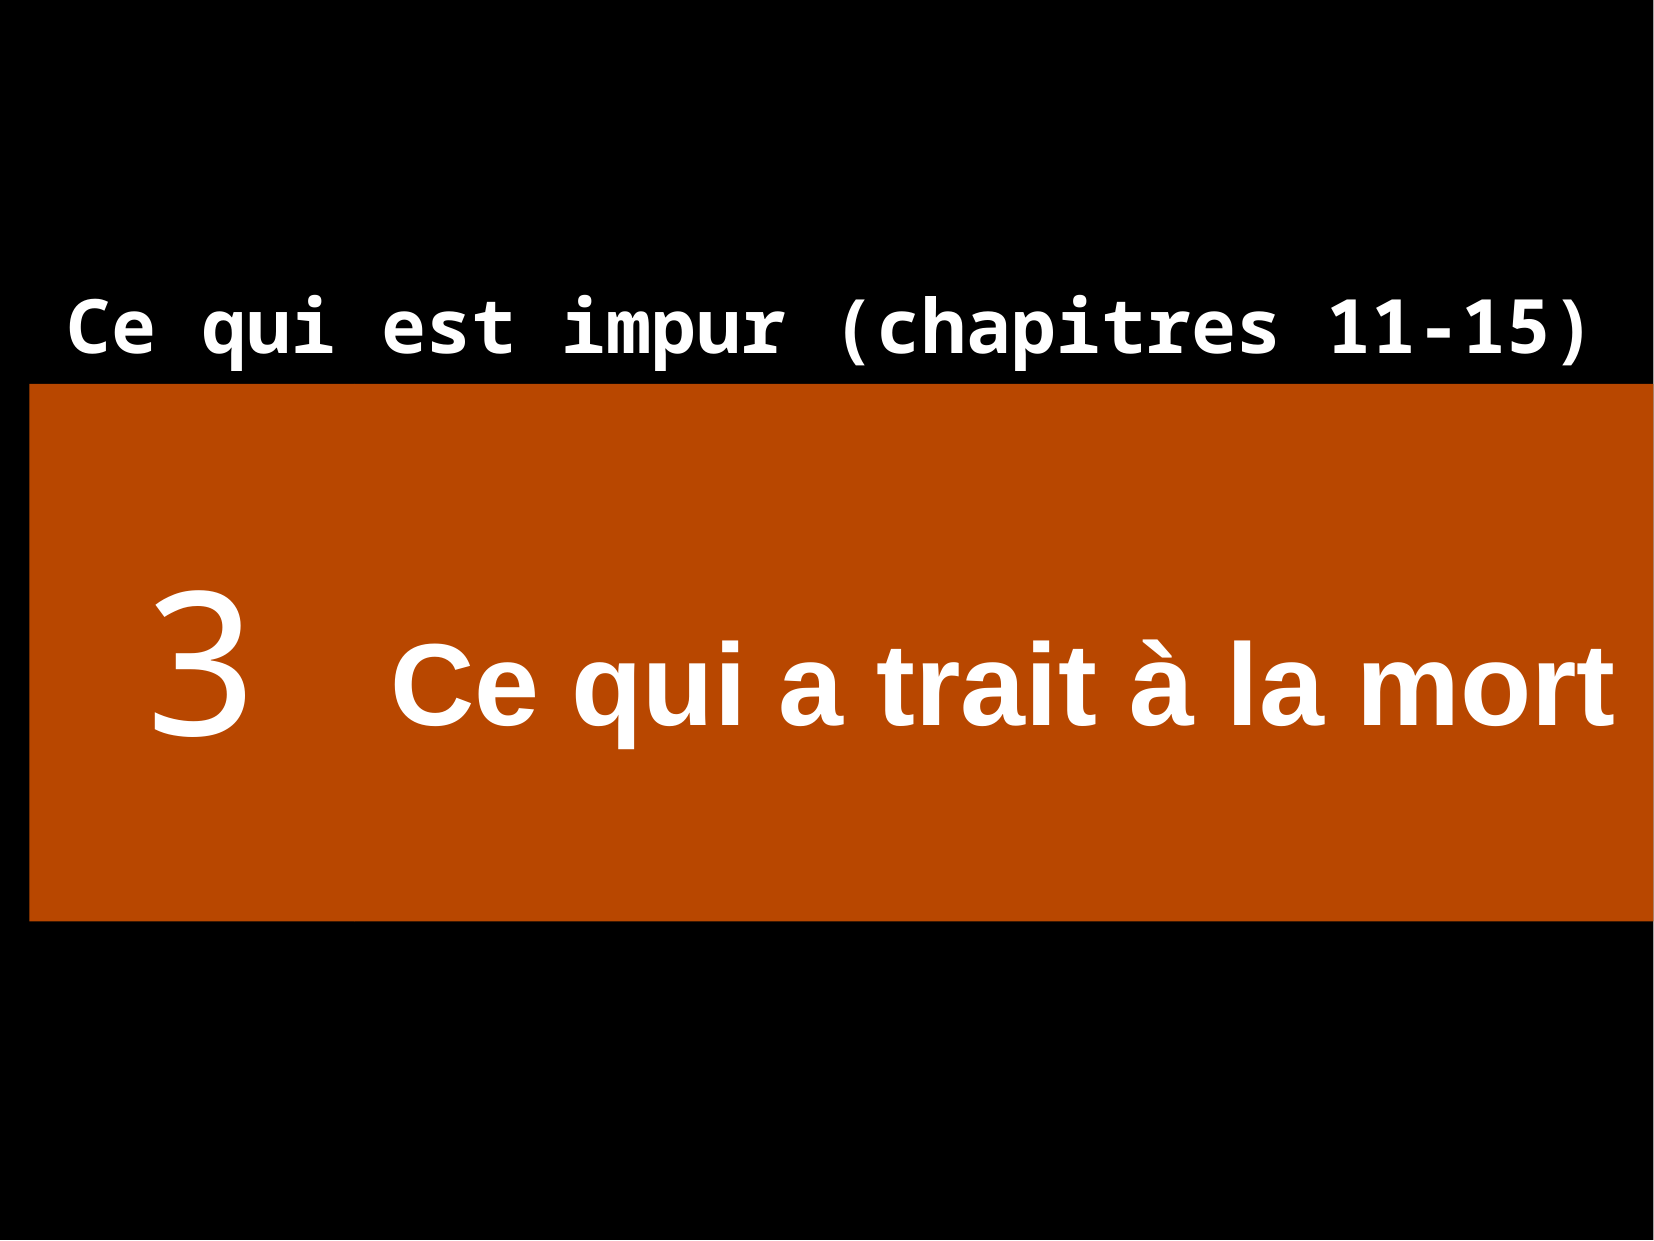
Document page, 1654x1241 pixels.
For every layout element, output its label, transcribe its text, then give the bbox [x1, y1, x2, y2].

text_box Ce qui est impur (chapitres 11-15) [51, 277, 1636, 379]
text_box Ce qui a trait à la mort [354, 383, 1654, 922]
text_box 3 [125, 513, 296, 802]
text_box [29, 383, 354, 922]
